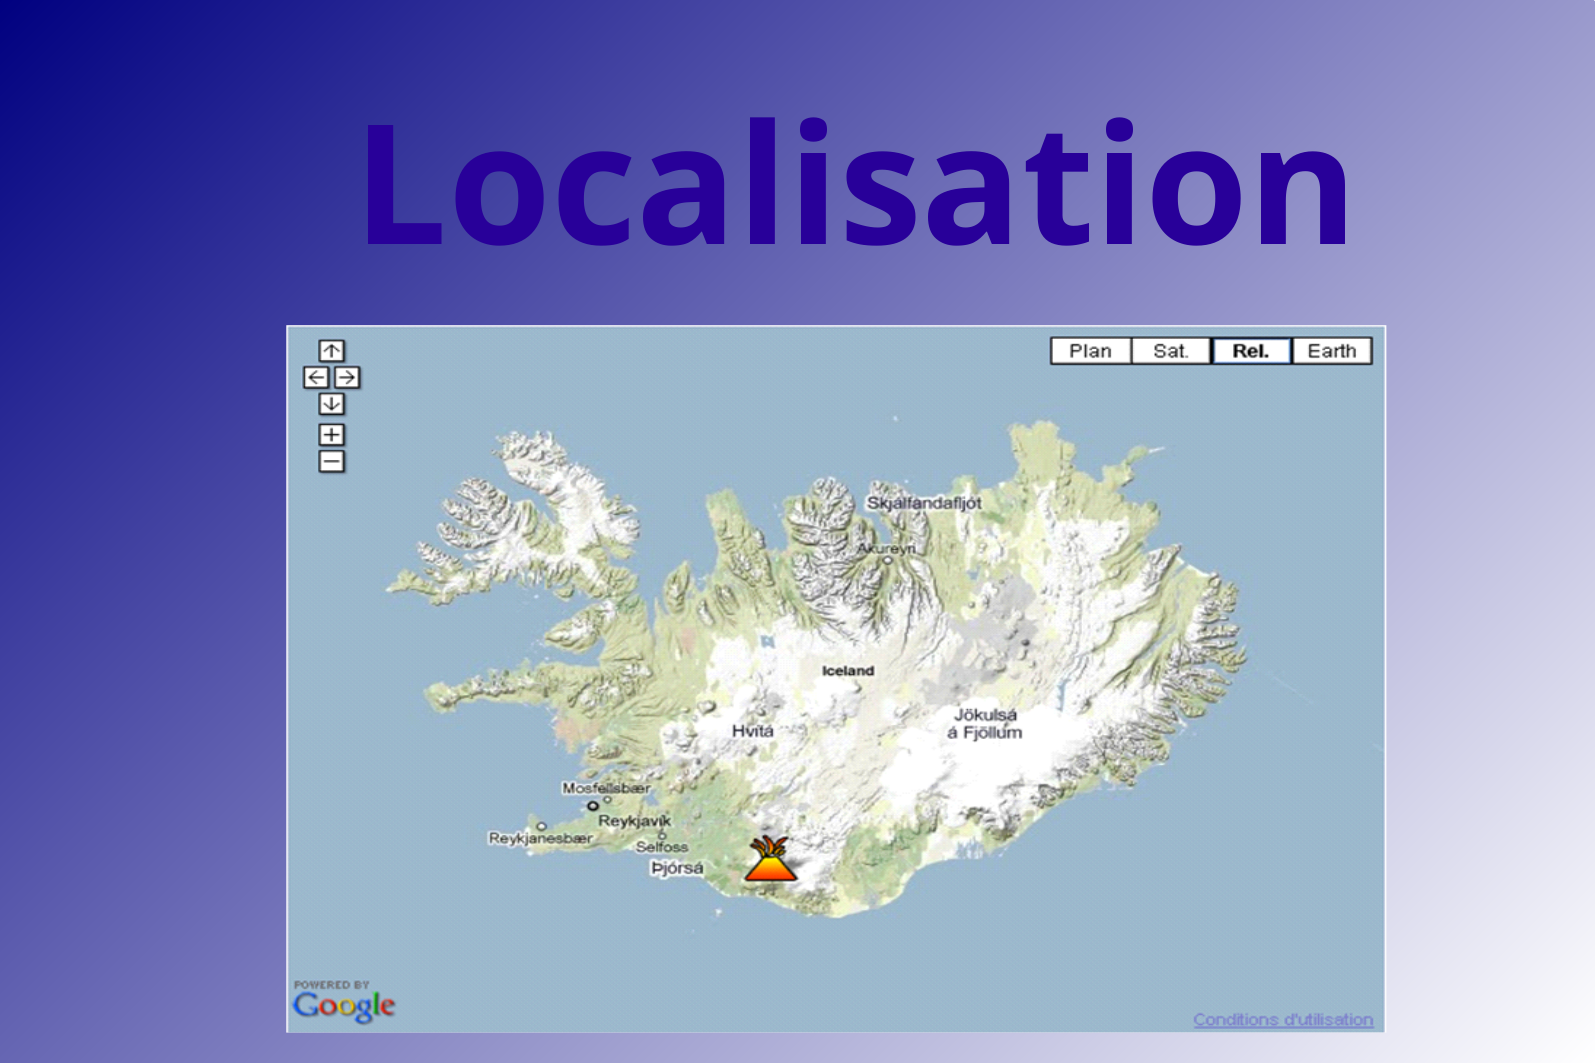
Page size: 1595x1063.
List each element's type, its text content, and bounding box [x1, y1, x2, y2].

picture [285, 324, 1388, 1034]
text_box Localisation [295, 59, 1418, 307]
